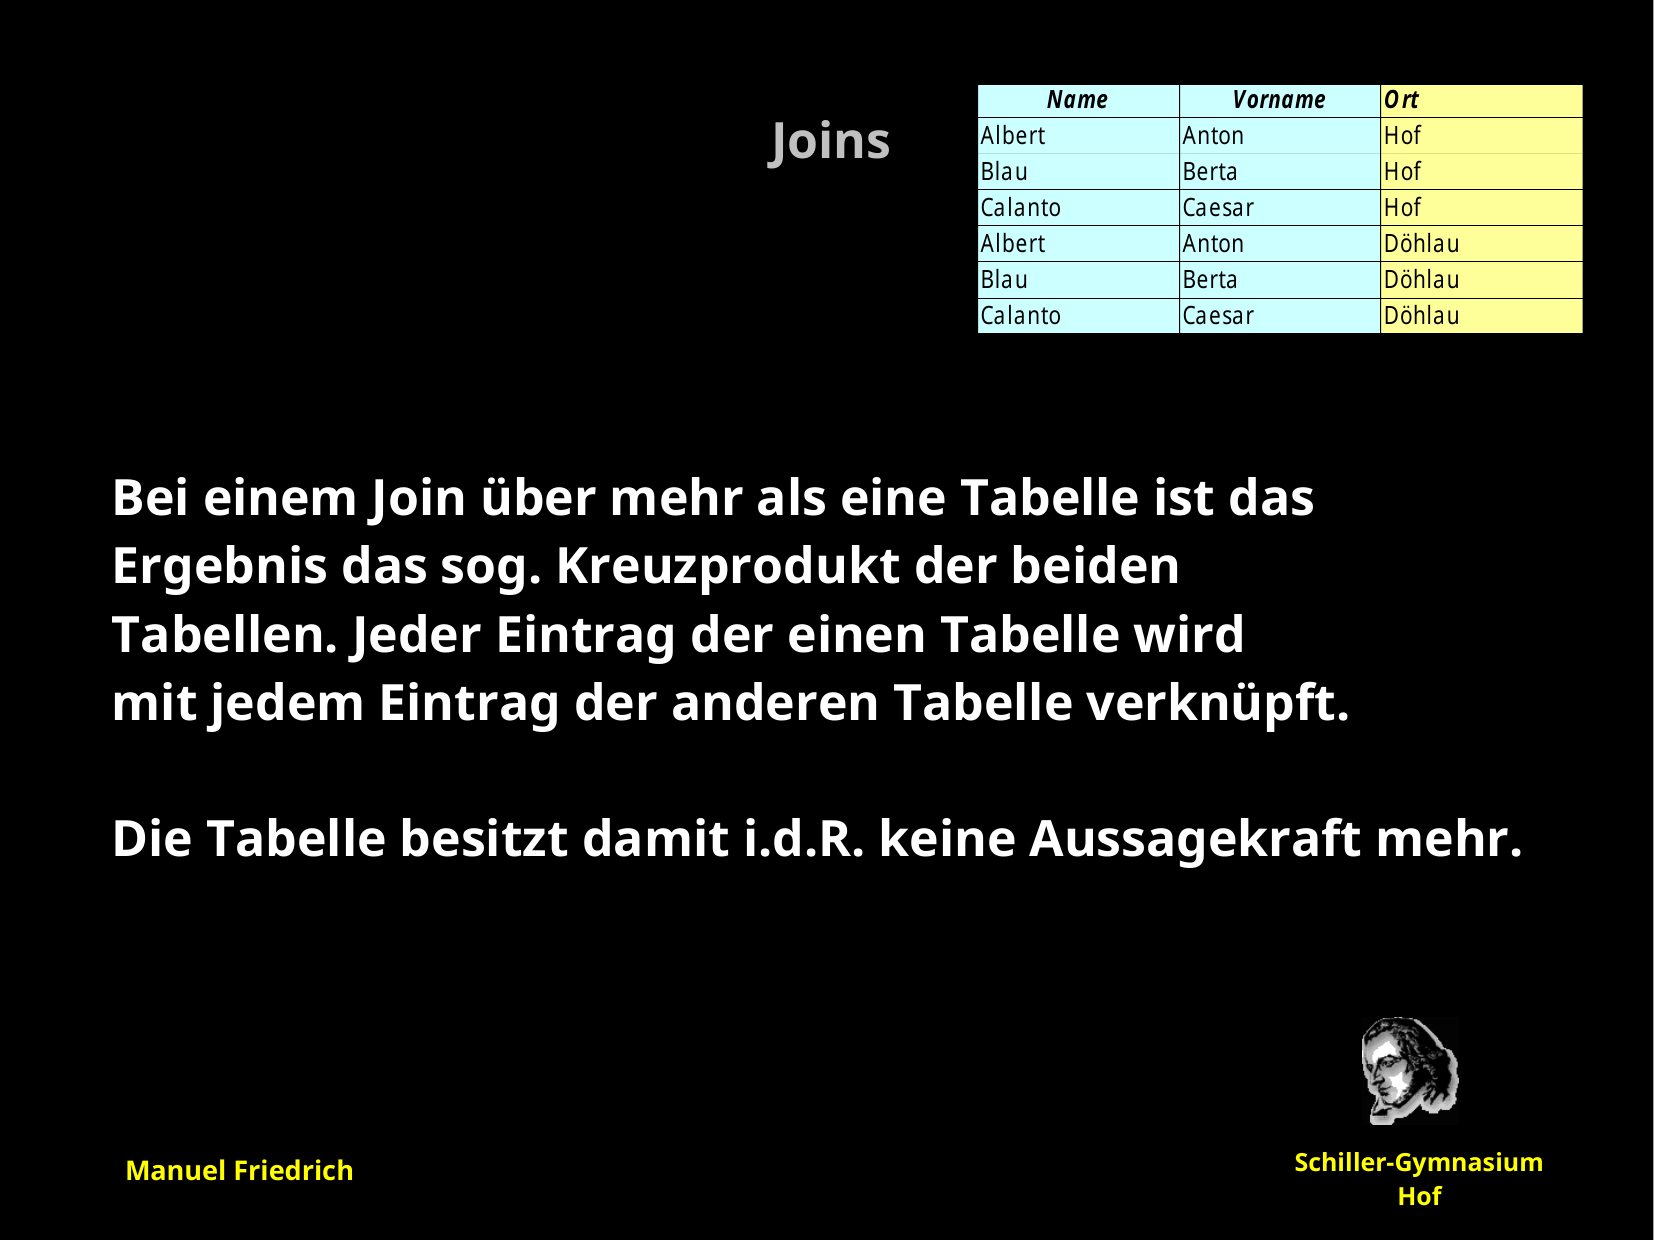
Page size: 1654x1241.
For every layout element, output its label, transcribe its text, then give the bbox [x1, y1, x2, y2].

chart [977, 84, 1583, 351]
text_box Schiller-Gymnasium Hof [1294, 1145, 1549, 1206]
text_box Manuel Friedrich [124, 1151, 357, 1185]
text_box Bei einem Join über mehr als eine Tabelle ist das Ergebnis das sog. Kreuzprodukt der beiden Tabellen. Jeder Eintrag der einen Tabelle wird mit jedem Eintrag der anderen Tabelle verknüpft. Die Tabelle besitzt damit i.d.R. keine Aussagekraft mehr. [111, 462, 1558, 828]
text_box Joins [771, 105, 967, 167]
picture [1362, 1017, 1459, 1125]
